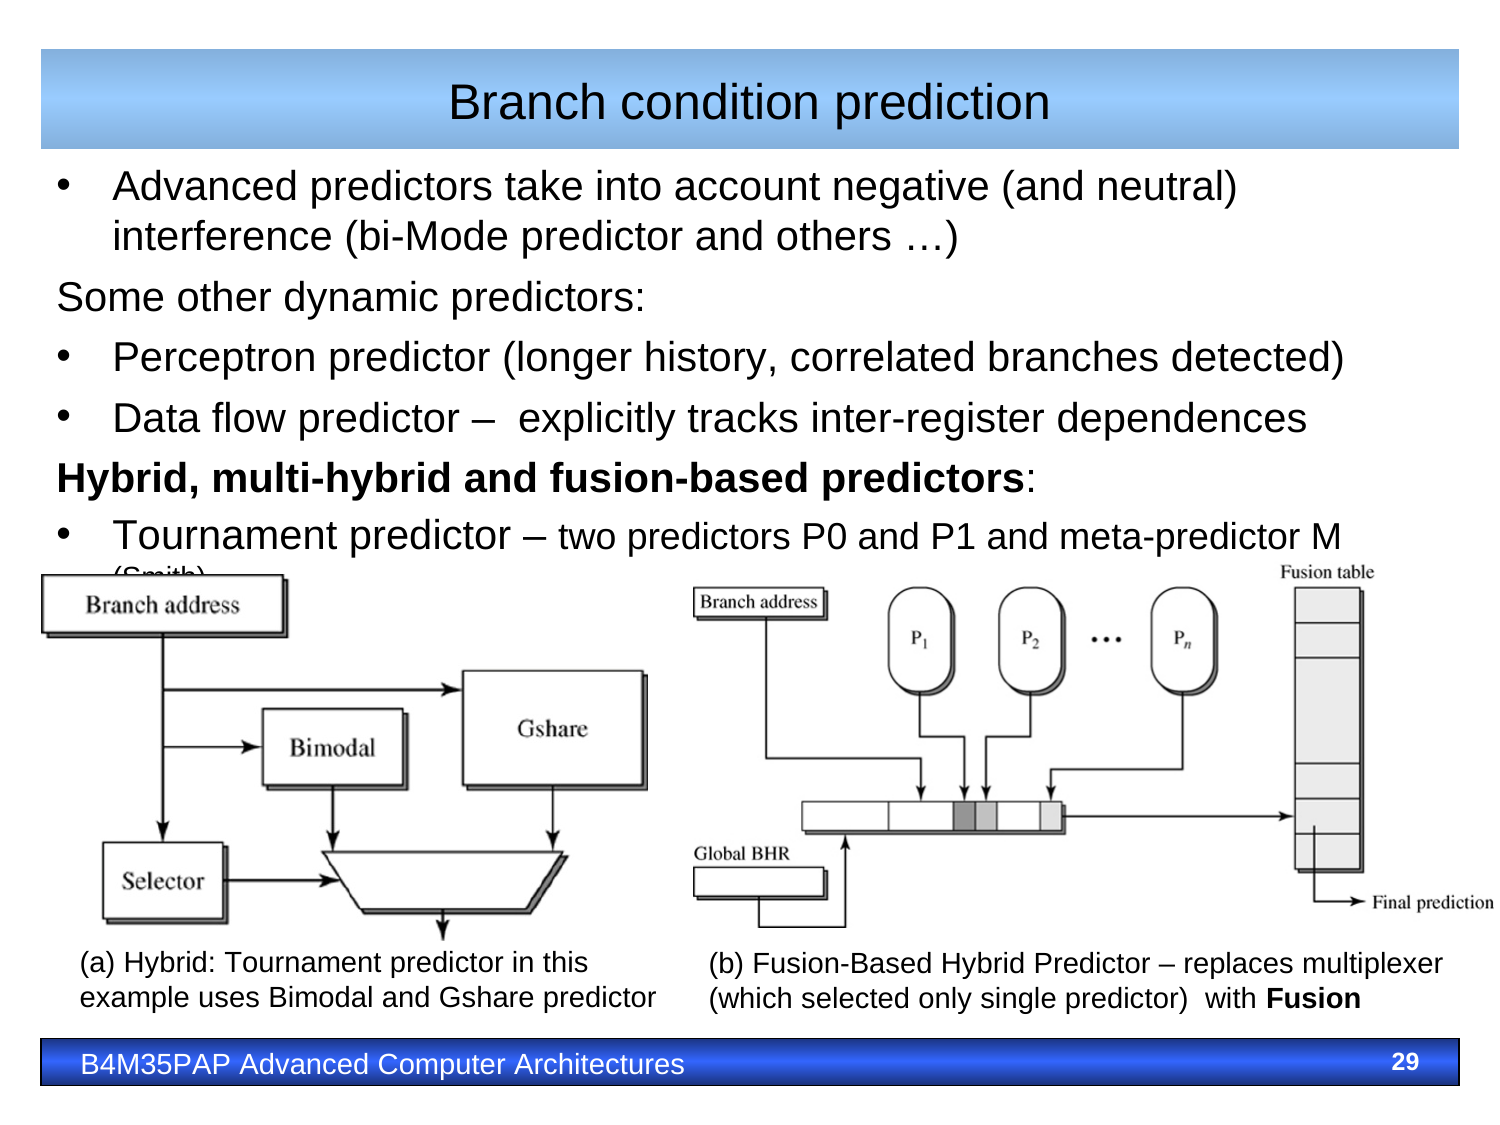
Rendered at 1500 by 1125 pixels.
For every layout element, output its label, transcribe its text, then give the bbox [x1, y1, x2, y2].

title Branch condition prediction [41, 49, 1459, 149]
text_box (b) Fusion-Based Hybrid Predictor – replaces multiplexer (which selected only single predictor) with Fusion [693, 937, 1494, 1023]
picture [693, 561, 1494, 928]
picture [41, 574, 648, 941]
text_box (a) Hybrid: Tournament predictor in this example uses Bimodal and Gshare predictor [64, 935, 694, 1021]
list Advanced predictors take into account negative (and neutral) interference (bi-Mode predictor and others …) Some other dynamic predictors: Perceptron predictor (longer history, correlated branches detected) Data flow predictor – explicitly tracks inter-register dependences Hybrid, multi-hybrid and fusion-based predictors: Tournament predictor – two predictors P0 and P1 and meta-predictor M (Smith) [41, 151, 1459, 937]
